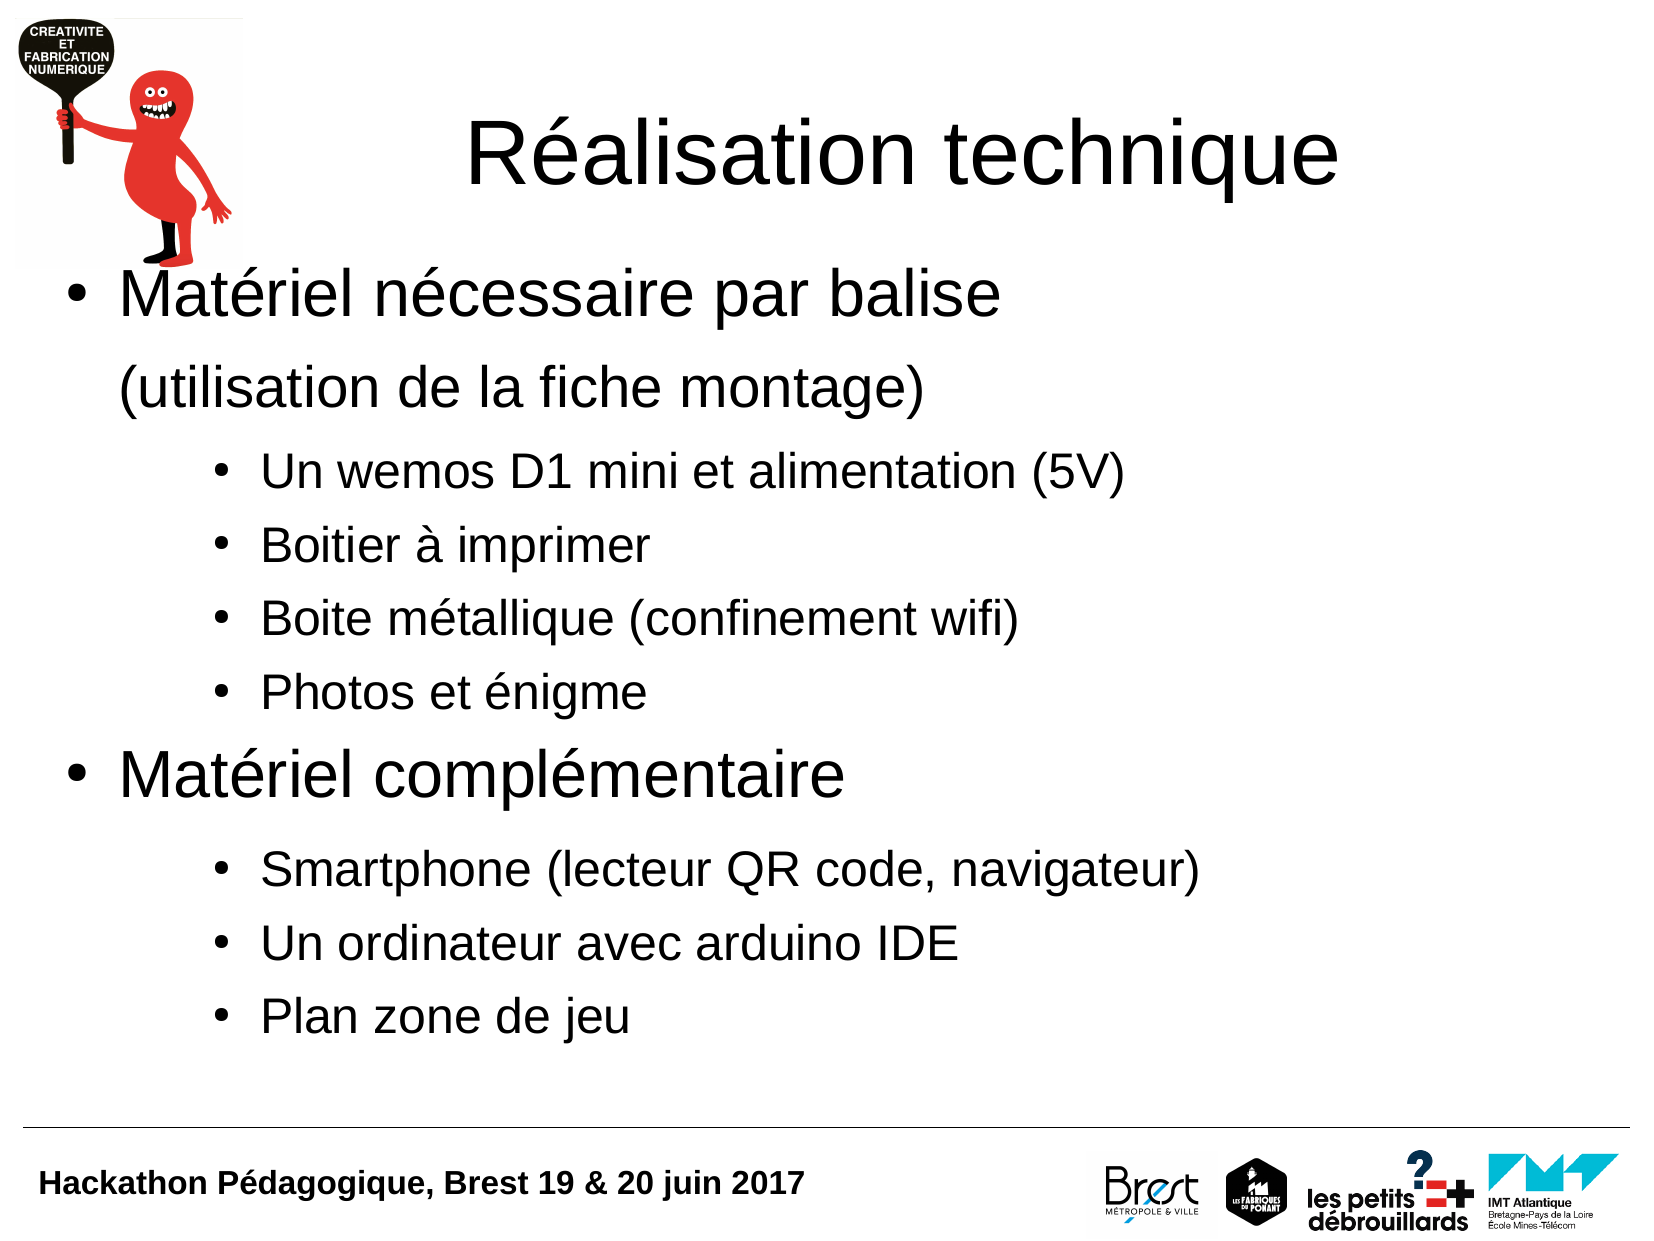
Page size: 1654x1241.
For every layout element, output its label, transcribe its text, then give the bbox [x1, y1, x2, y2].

list Matériel nécessaire par balise (utilisation de la fiche montage) Un wemos D1 mini et alimentation (5V) Boitier à imprimer Boite métallique (confinement wifi) Photos et énigme Matériel complémentaire Smartphone (lecteur QR code, navigateur) Un ordinateur avec arduino IDE Plan zone de jeu [47, 256, 1536, 1075]
picture [1226, 1158, 1287, 1226]
title Réalisation technique [236, 49, 1571, 257]
picture [1488, 1153, 1619, 1229]
text_box Hackathon Pédagogique, Brest 19 & 20 juin 2017 [23, 1157, 945, 1211]
picture [1086, 1151, 1218, 1240]
picture [15, 18, 243, 269]
picture [1308, 1150, 1474, 1231]
